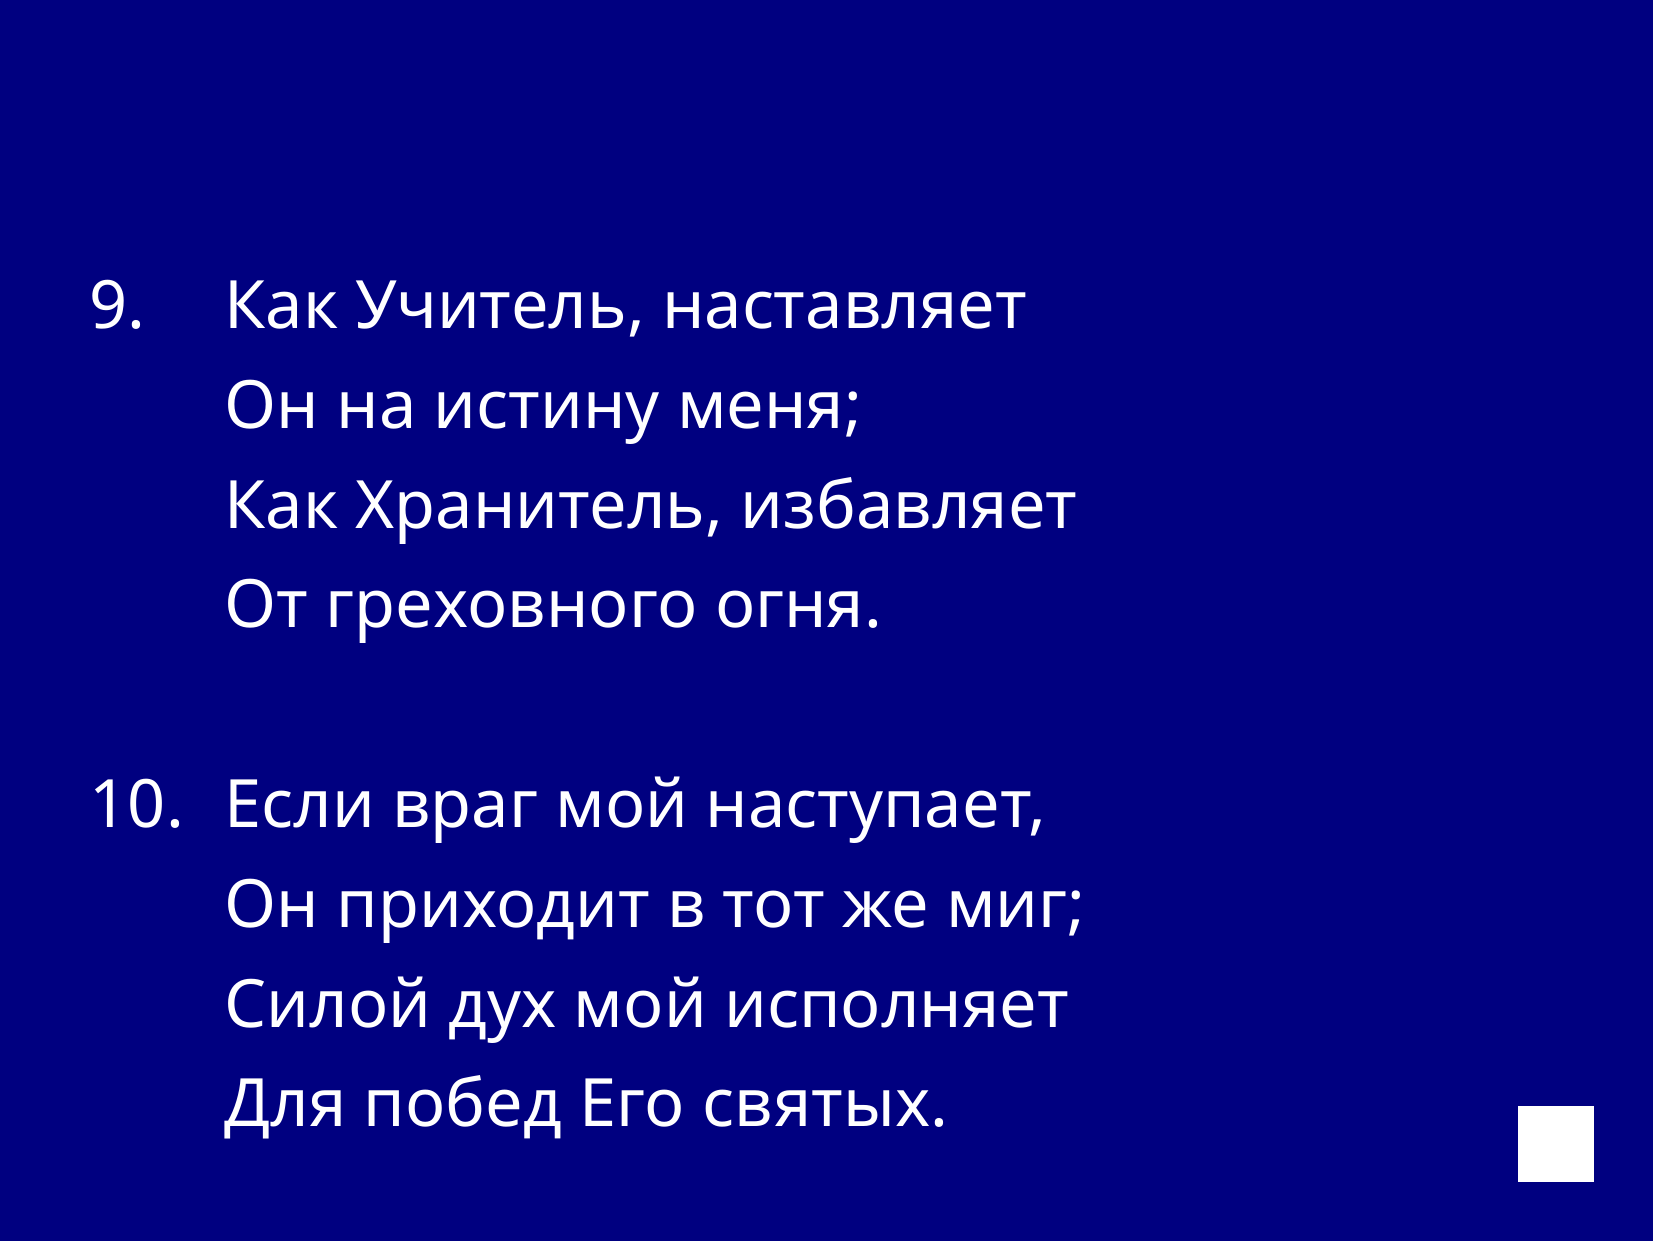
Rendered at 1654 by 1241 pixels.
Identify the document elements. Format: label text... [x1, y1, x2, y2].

text_box 9. Как Учитель, наставляет Он на истину меня; Как Хранитель, избавляет От греховного огня. 10. Если враг мой наступает, Он приходит в тот же миг; Силой дух мой исполняет Для побед Его святых. [75, 150, 1576, 1163]
text_box [1518, 1106, 1594, 1182]
